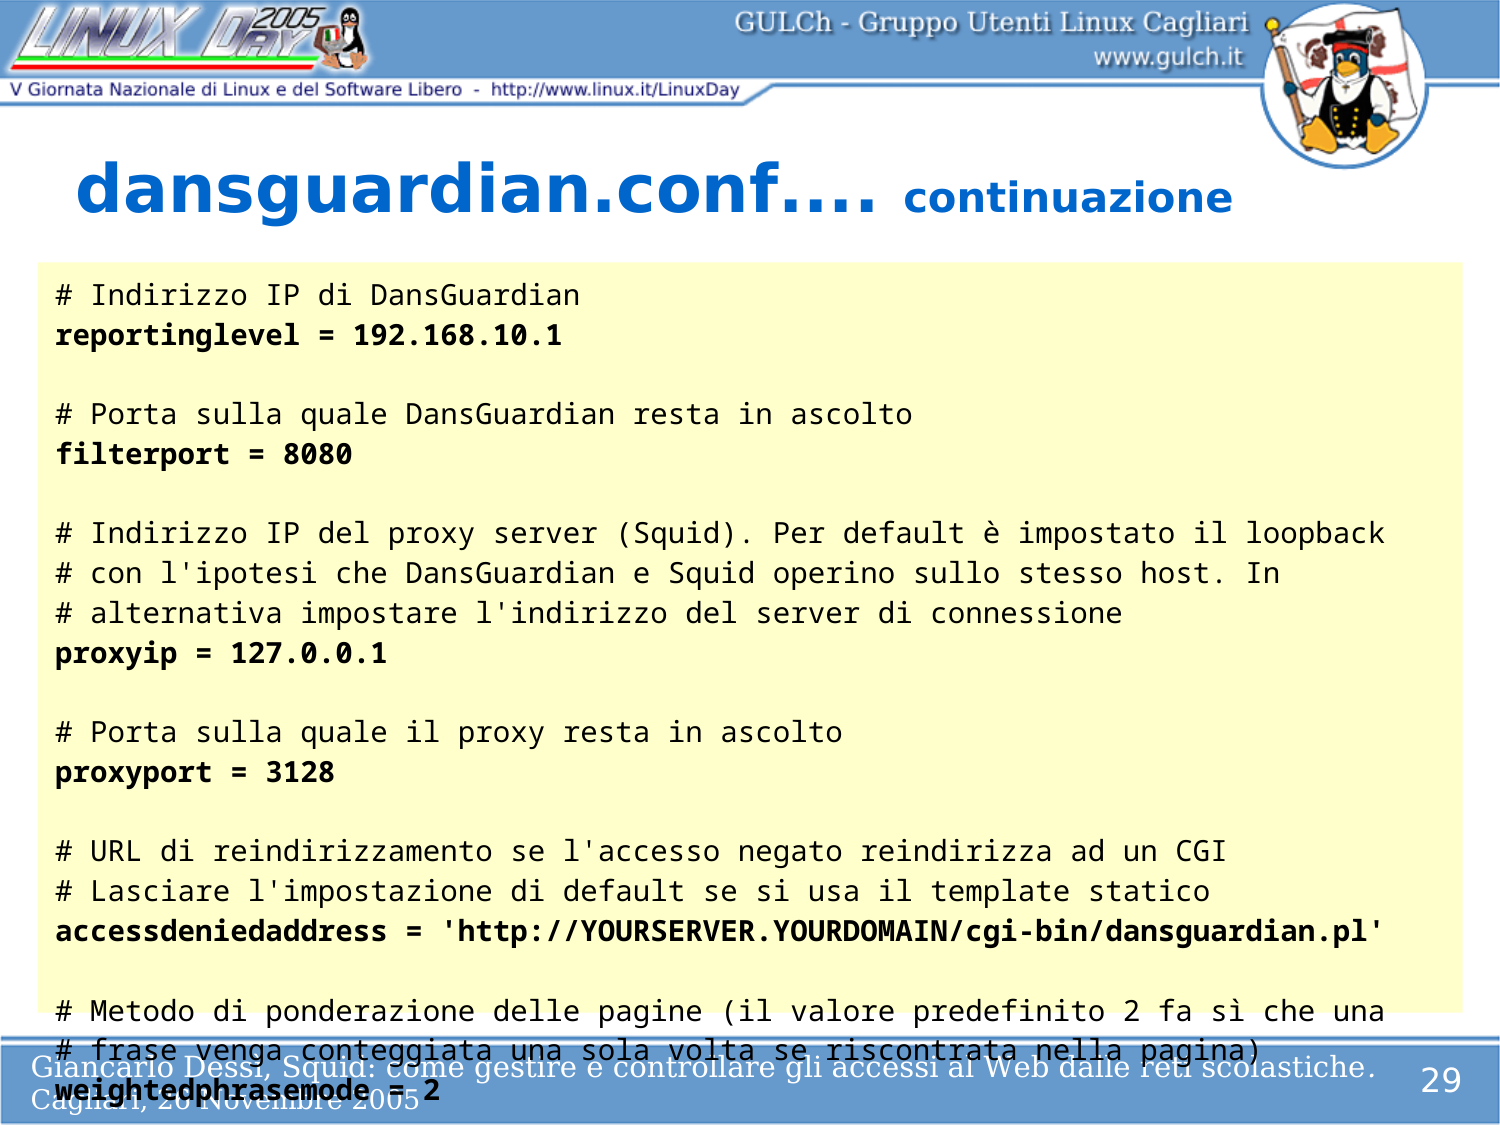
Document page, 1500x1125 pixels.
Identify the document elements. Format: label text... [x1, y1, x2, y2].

text_box dansguardian.conf.... continuazione [75, 150, 1234, 229]
picture [0, 0, 1500, 1125]
text_box # Indirizzo IP di DansGuardian reportinglevel = 192.168.10.1 # Porta sulla quale DansGuardian resta in ascolto filterport = 8080 # Indirizzo IP del proxy server (Squid). Per default è impostato il loopback # con l'ipotesi che DansGuardian e Squid operino sullo stesso host. In # alternativa impostare l'indirizzo del server di connessione proxyip = 127.0.0.1 # Porta sulla quale il proxy resta in ascolto proxyport = 3128 # URL di reindirizzamento se l'accesso negato reindirizza ad un CGI # Lasciare l'impostazione di default se si usa il template statico accessdeniedaddress = 'http://YOURSERVER.YOURDOMAIN/cgi-bin/dansguardian.pl' # Metodo di ponderazione delle pagine (il valore predefinito 2 fa sì che una # frase venga conteggiata una sola volta se riscontrata nella pagina) weightedphrasemode = 2 [37, 262, 1463, 1013]
